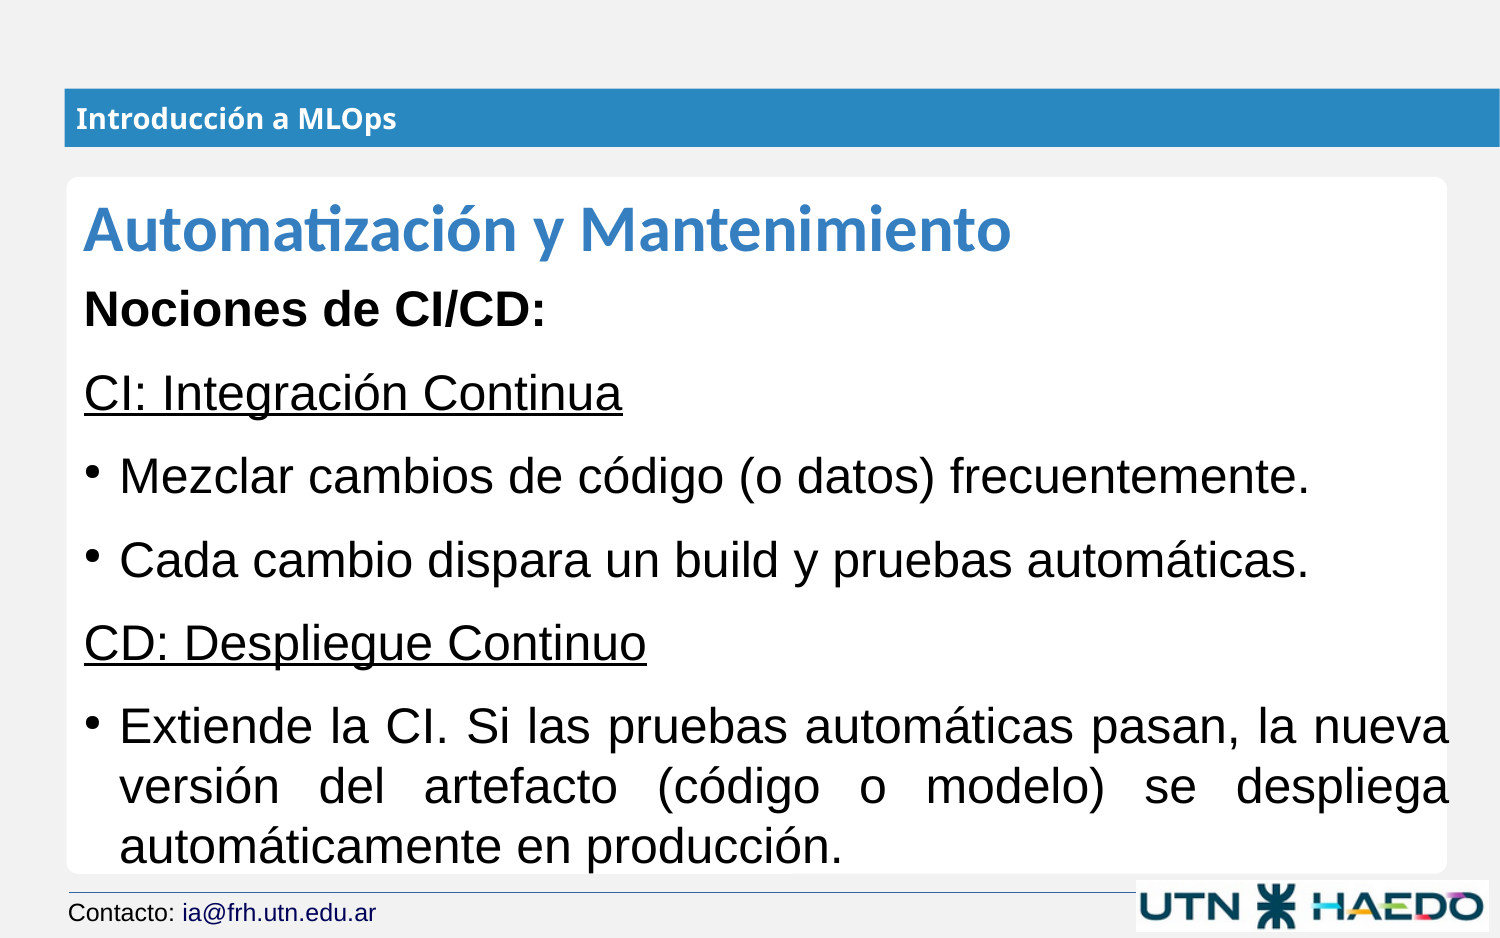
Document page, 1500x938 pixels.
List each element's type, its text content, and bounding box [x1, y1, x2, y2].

text_box Automatización y Mantenimiento Nociones de CI/CD: CI: Integración Continua Mezclar cambios de código (o datos) frecuentemente. Cada cambio dispara un build y pruebas automáticas. CD: Despliegue Continuo Extiende la CI. Si las pruebas automáticas pasan, la nueva versión del artefacto (código o modelo) se despliega automáticamente en producción. [68, 177, 1465, 874]
picture [1136, 880, 1489, 932]
text_box Introducción a MLOps [64, 88, 1500, 147]
